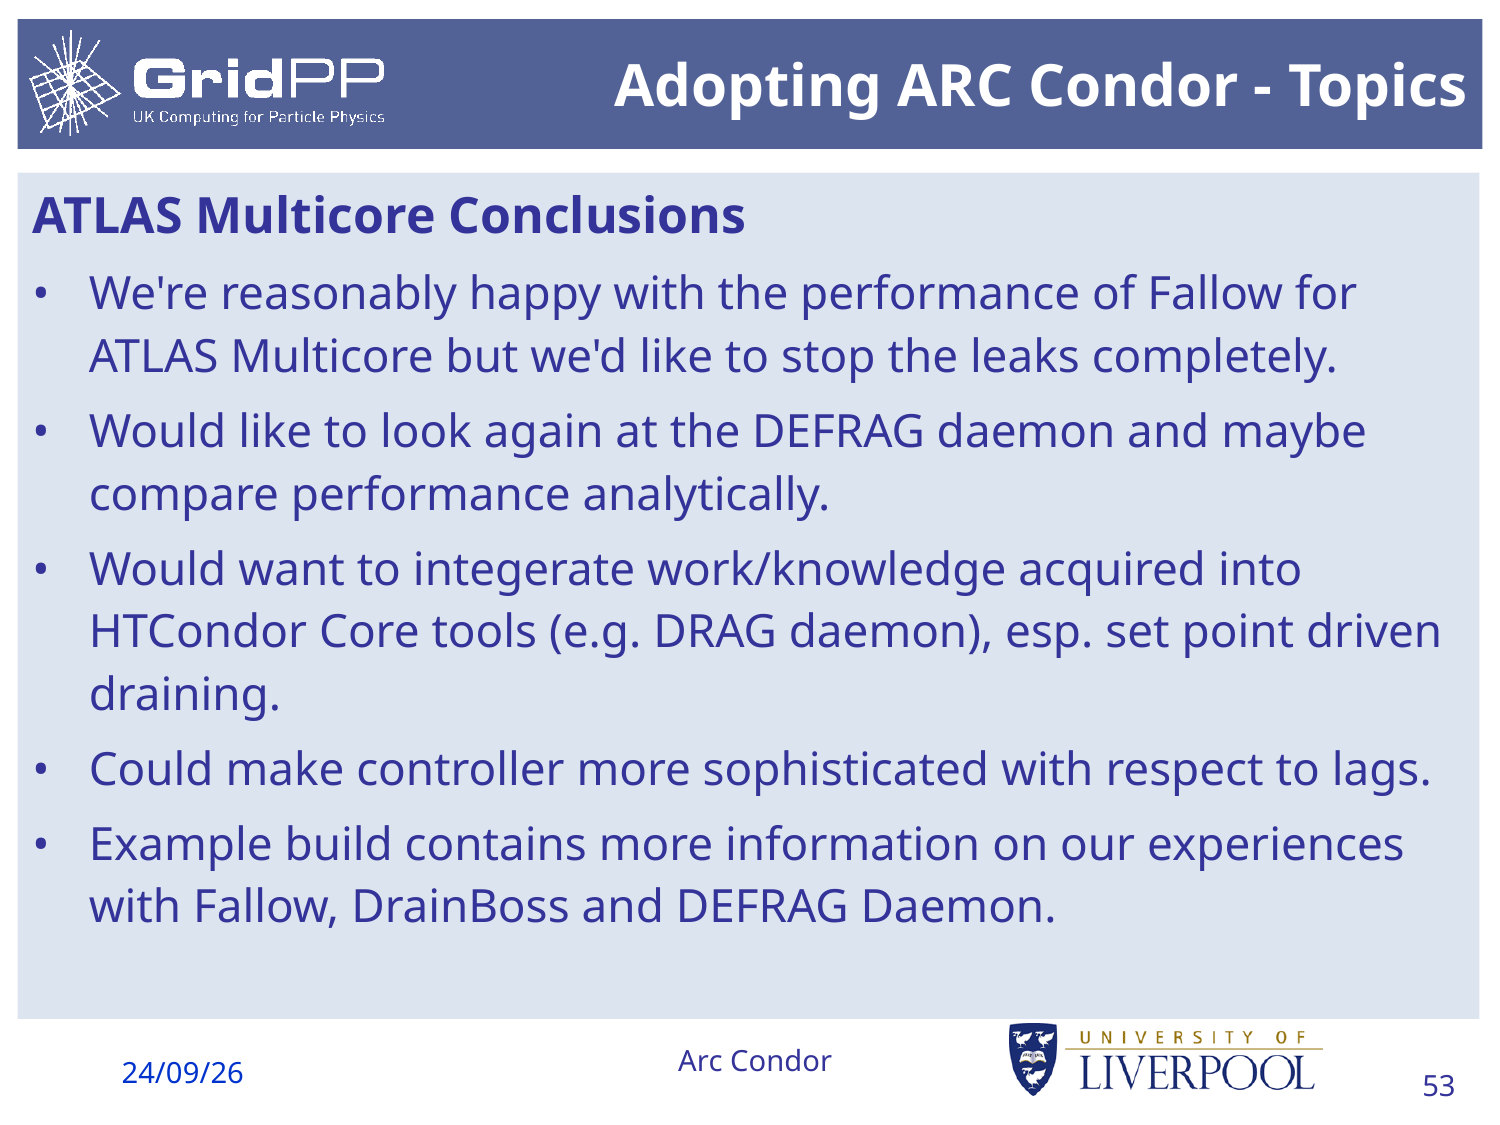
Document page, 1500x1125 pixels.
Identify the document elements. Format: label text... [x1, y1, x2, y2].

picture [1009, 1023, 1323, 1096]
title Adopting ARC Condor - Topics [513, 19, 1483, 149]
text_box <number> [1388, 1059, 1471, 1094]
list ATLAS Multicore Conclusions We're reasonably happy with the performance of Fallow for ATLAS Multicore but we'd like to stop the leaks completely. Would like to look again at the DEFRAG daemon and maybe compare performance analytically. Would want to integerate work/knowledge acquired into HTCondor Core tools (e.g. DRAG daemon), esp. set point driven draining. Could make controller more sophisticated with respect to lags. Example build contains more information on our experiences with Fallow, DrainBoss and DEFRAG Daemon. [17, 172, 1480, 991]
text_box 02/03/16 [29, 1046, 337, 1095]
picture [29, 30, 384, 136]
text_box Arc Condor [536, 1034, 975, 1094]
